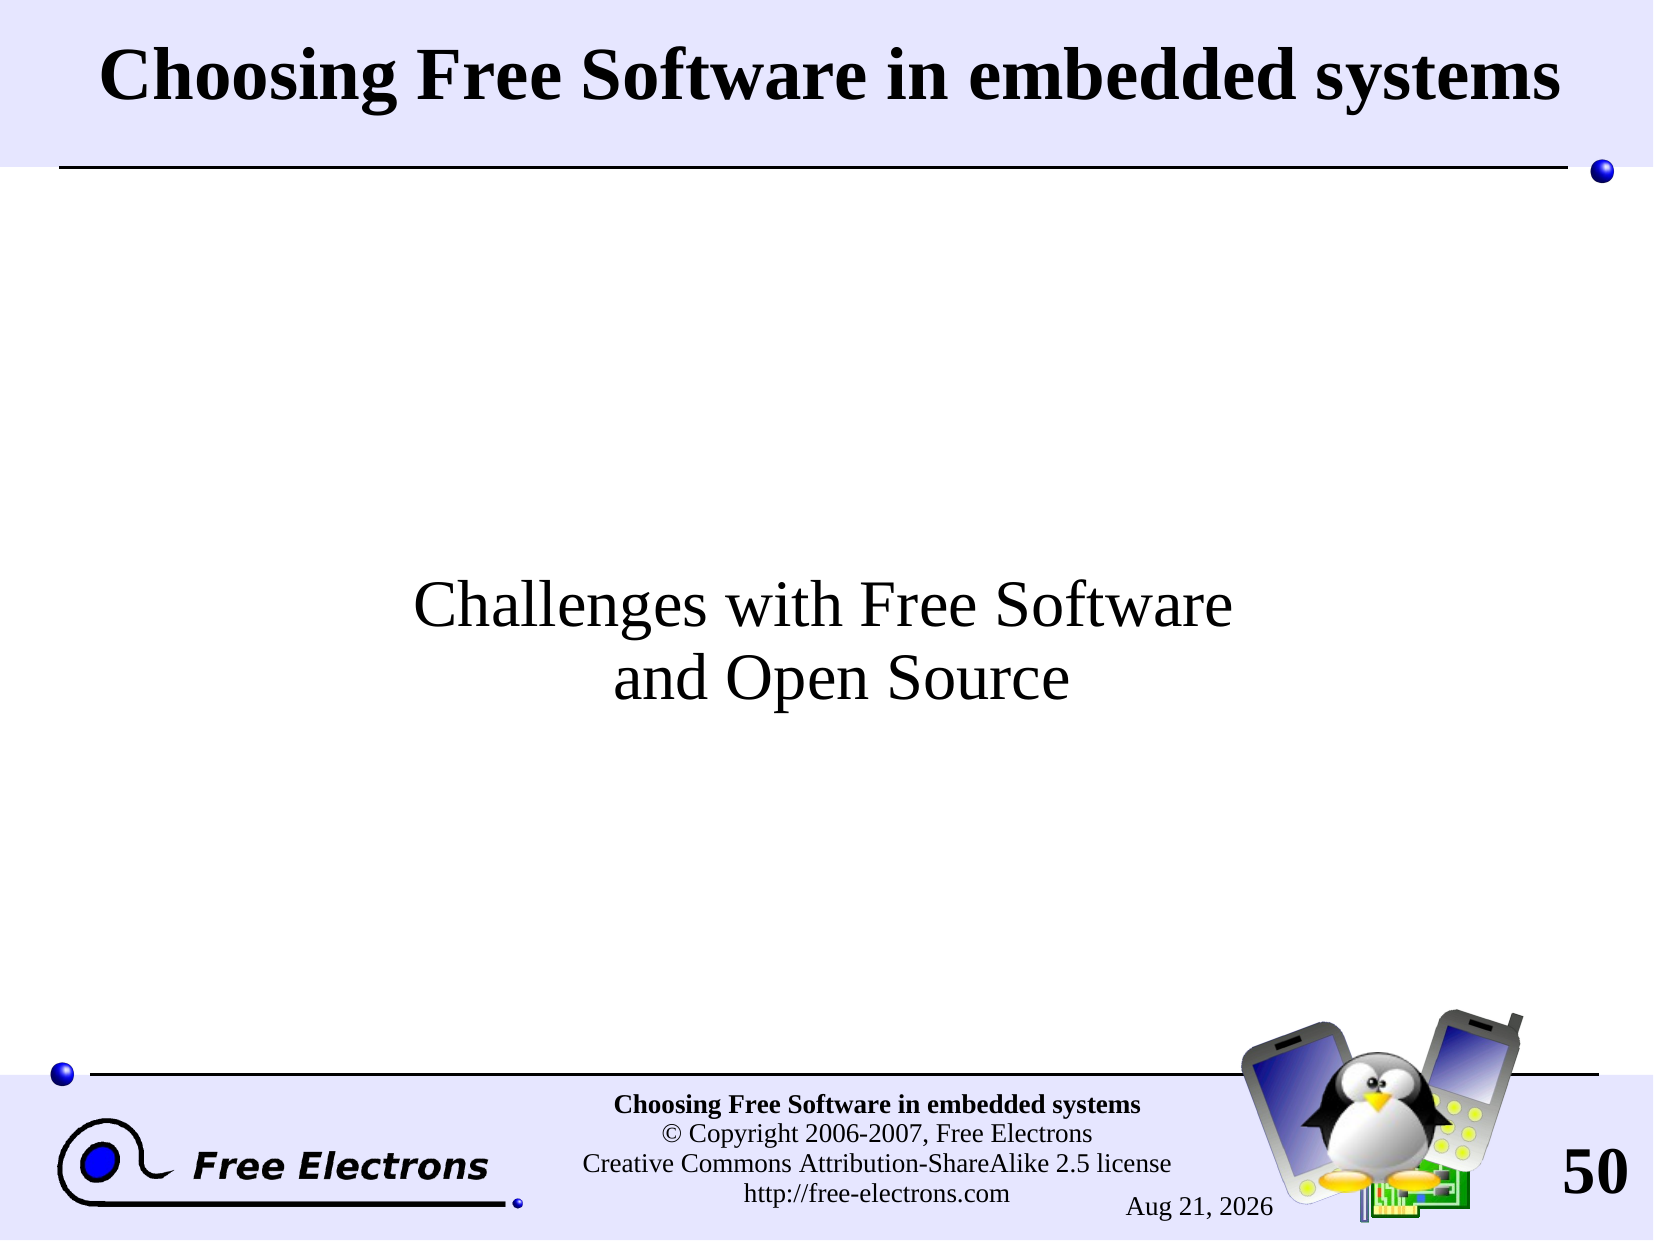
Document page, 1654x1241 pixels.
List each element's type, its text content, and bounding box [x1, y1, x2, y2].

subtitle Challenges with Free Software and Open Source [55, 216, 1559, 1066]
picture [50, 1107, 527, 1216]
title Choosing Free Software in embedded systems [53, 18, 1572, 131]
picture [1231, 1066, 1521, 1240]
